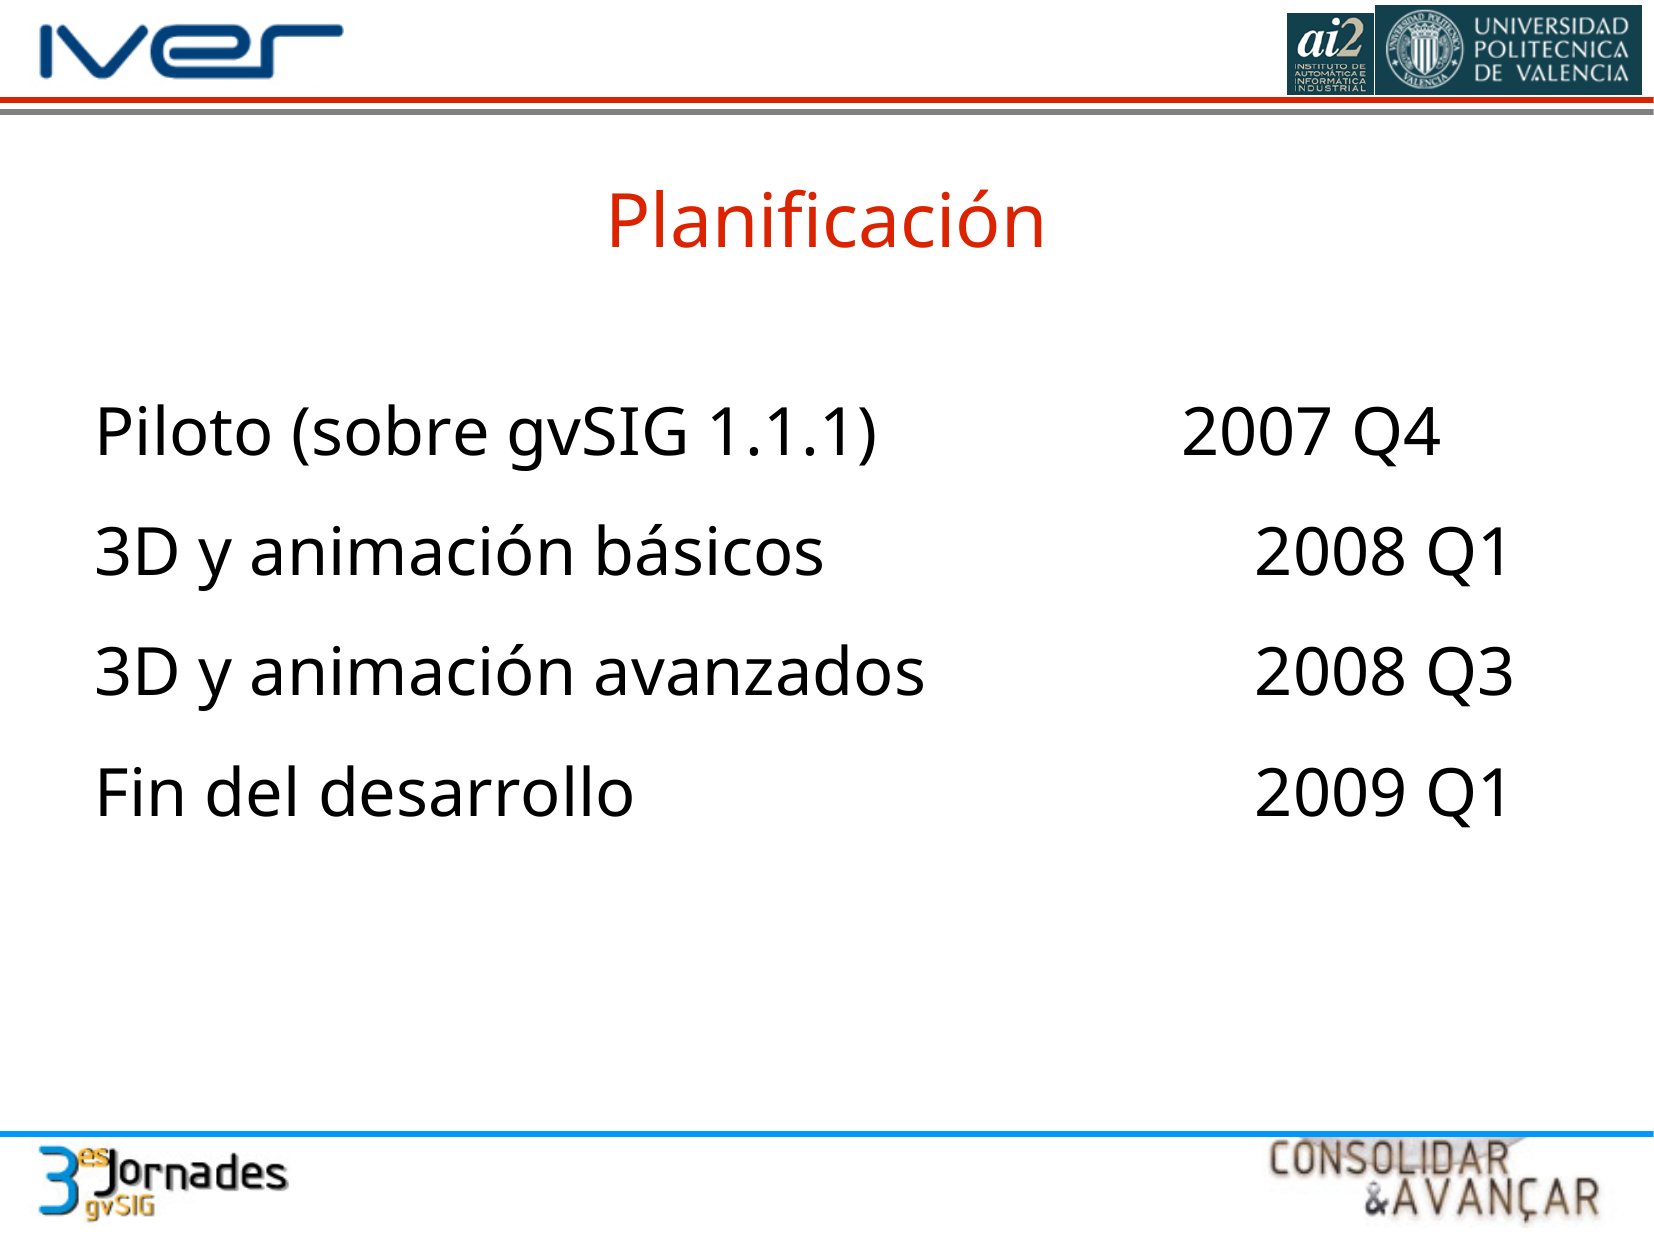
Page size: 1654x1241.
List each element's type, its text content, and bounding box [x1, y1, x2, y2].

picture [1287, 13, 1374, 95]
title Planificación [82, 159, 1571, 278]
picture [1246, 1137, 1618, 1228]
picture [29, 1139, 296, 1226]
list Piloto (sobre gvSIG 1.1.1) 2007 Q4 3D y animación básicos 2008 Q1 3D y animación avanzados 2008 Q3 Fin del desarrollo 2009 Q1 [76, 383, 1565, 857]
picture [1375, 5, 1642, 95]
picture [27, 15, 355, 89]
